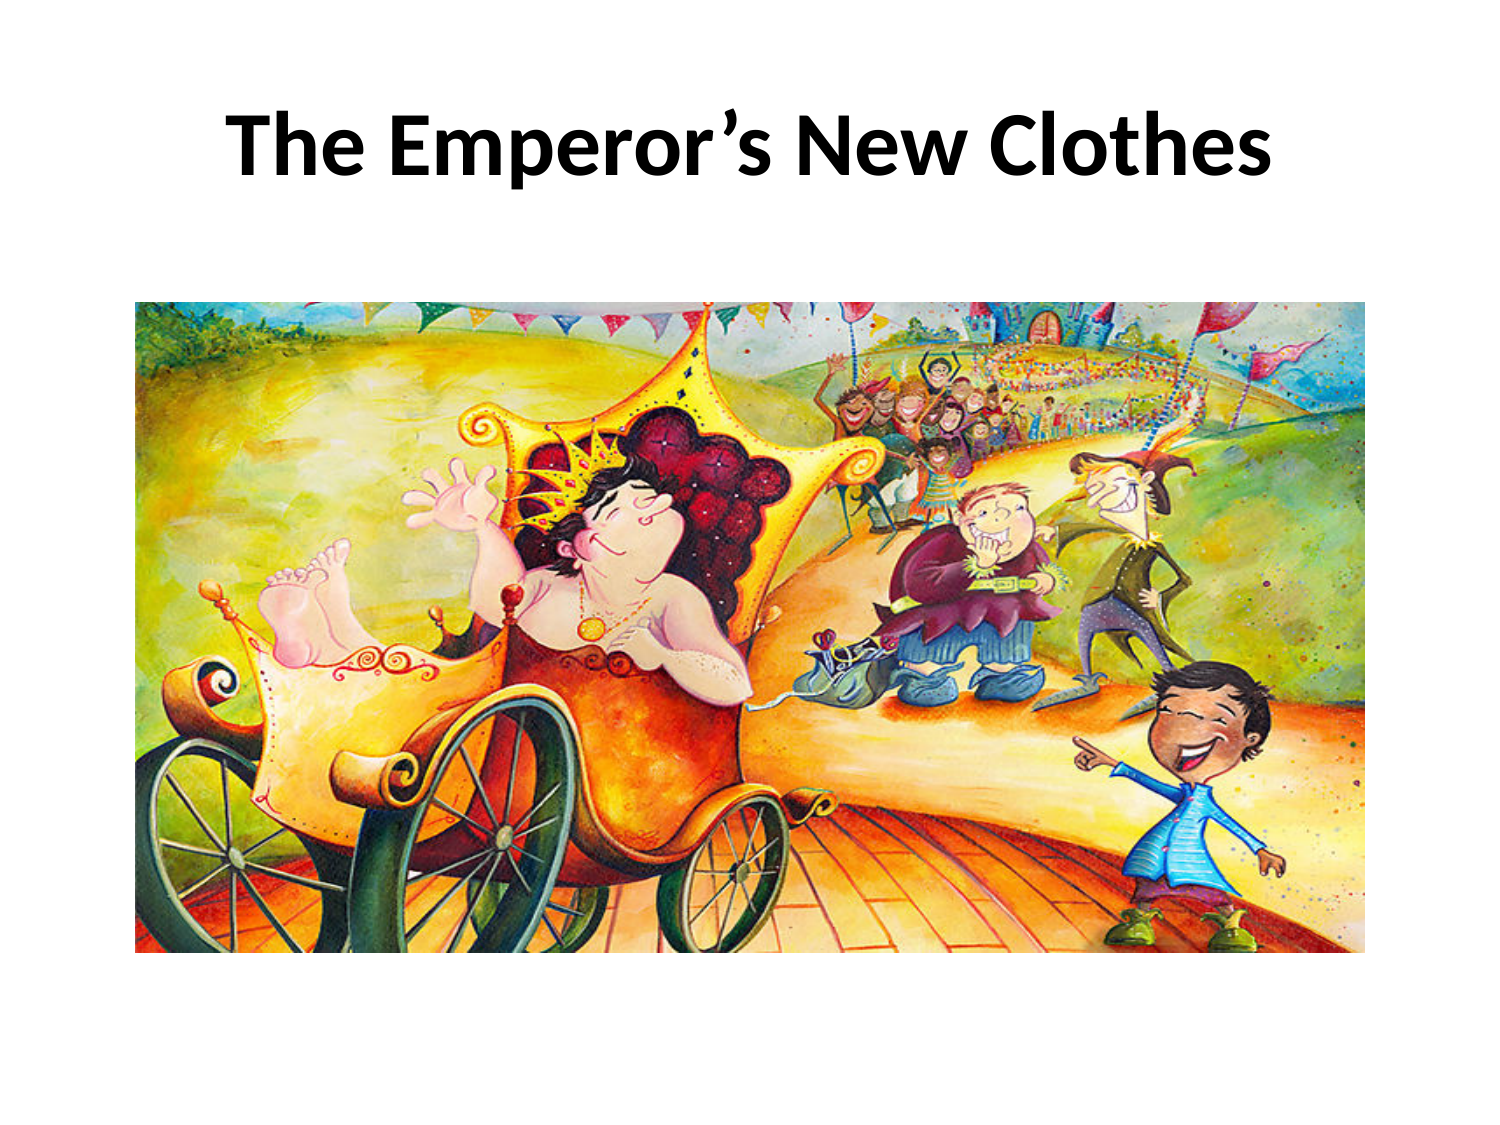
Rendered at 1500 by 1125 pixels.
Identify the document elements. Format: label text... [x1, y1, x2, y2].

title The Emperor’s New Clothes [75, 45, 1426, 233]
picture [135, 302, 1365, 953]
